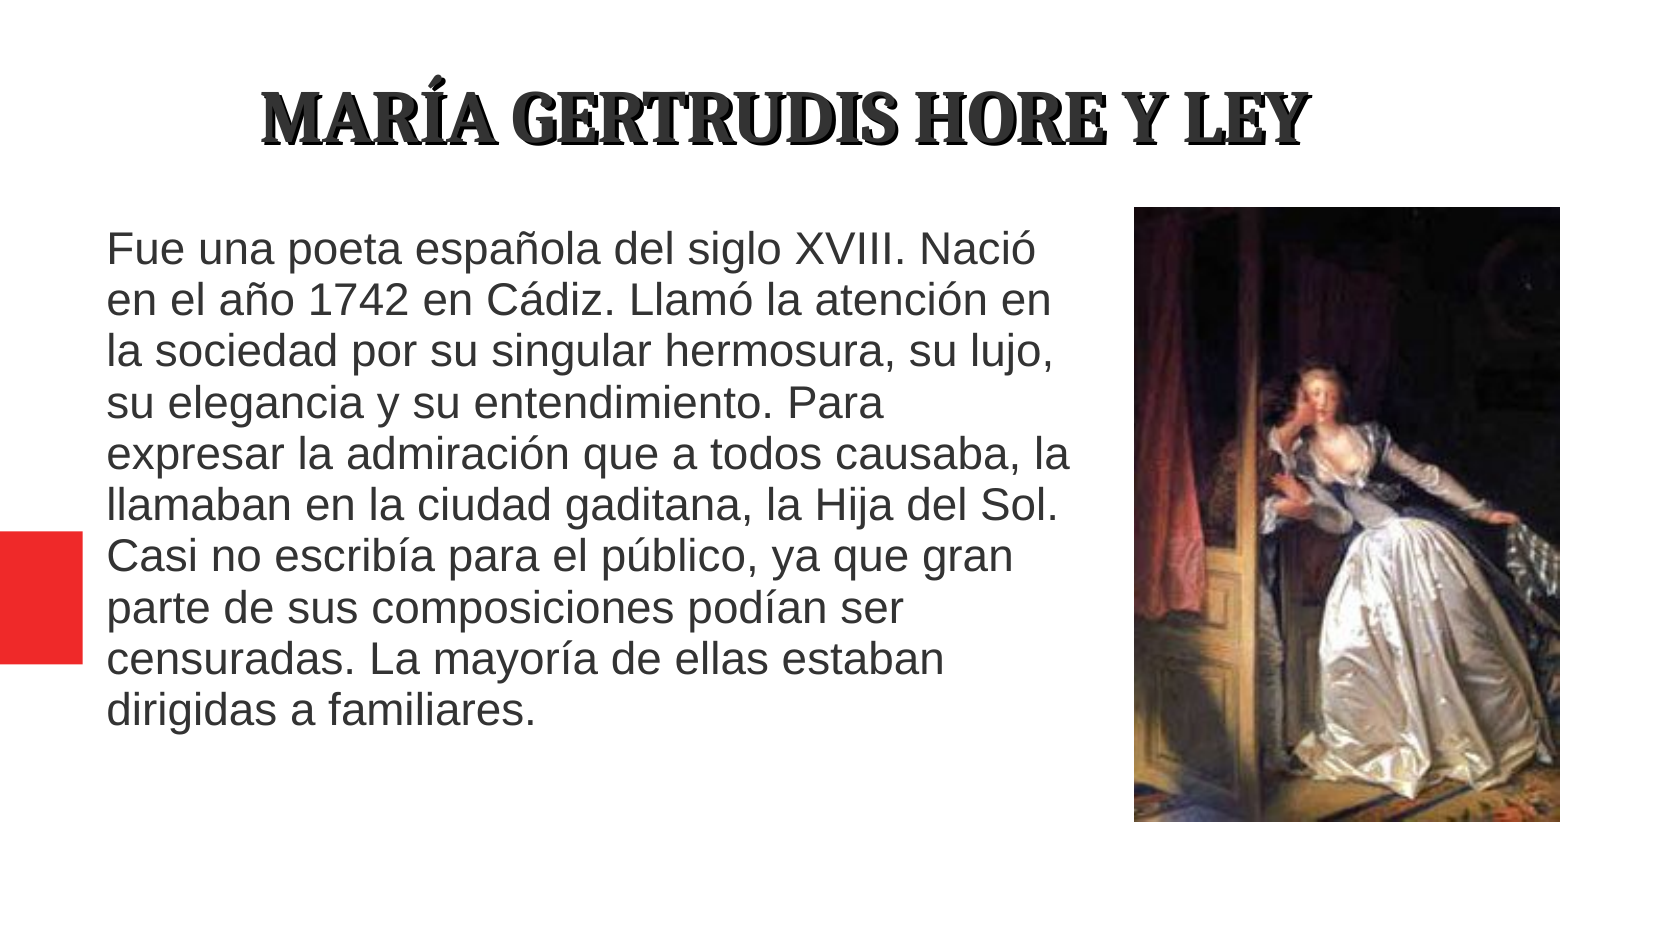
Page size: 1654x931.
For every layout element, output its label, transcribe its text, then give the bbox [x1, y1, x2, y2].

title MARÍA GERTRUDIS HORE Y LEY [11, 47, 1501, 188]
picture [1134, 207, 1560, 822]
list Fue una poeta española del siglo XVIII. Nació en el año 1742 en Cádiz. Llamó la atención en la sociedad por su singular hermosura, su lujo, su elegancia y su entendimiento. Para expresar la admiración que a todos causaba, la llamaban en la ciudad gaditana, la Hija del Sol. Casi no escribía para el público, ya que gran parte de sus composiciones podían ser censuradas. La mayoría de ellas estaban dirigidas a familiares. [106, 222, 1075, 822]
